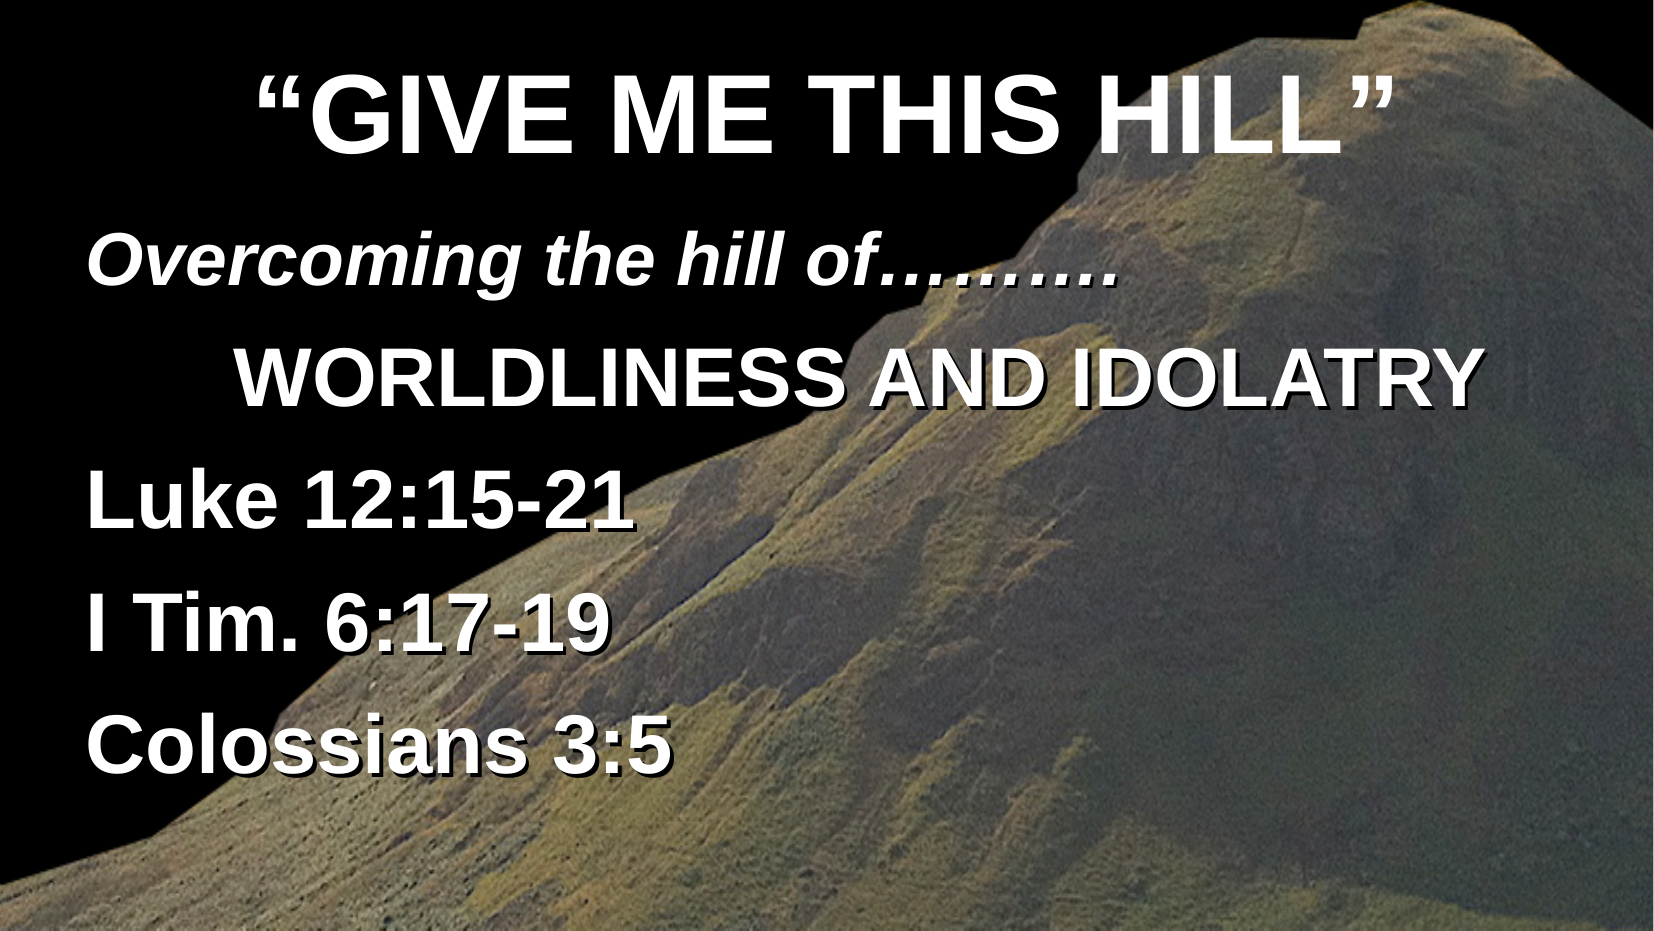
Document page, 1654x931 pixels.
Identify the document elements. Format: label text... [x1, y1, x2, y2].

list Overcoming the hill of………. WORLDLINESS AND IDOLATRY Luke 12:15-21 I Tim. 6:17-19 Colossians 3:5 [15, 217, 1636, 916]
picture [0, 0, 1654, 931]
title “GIVE ME THIS HILL” [82, 37, 1571, 193]
